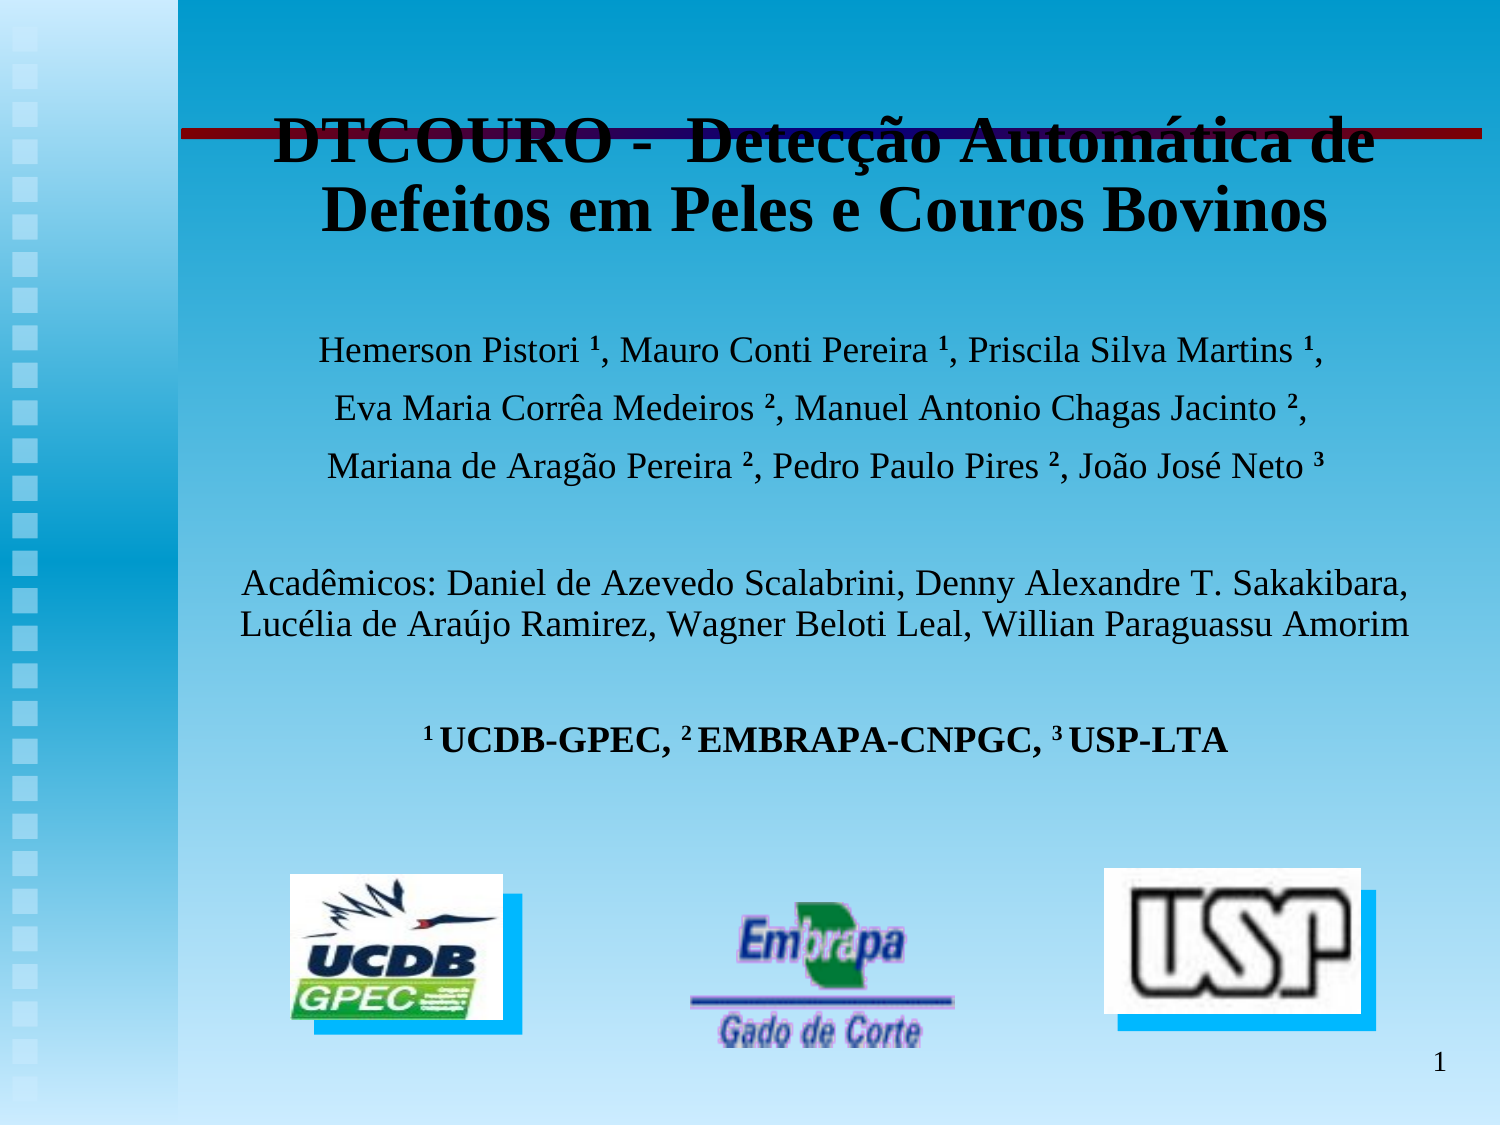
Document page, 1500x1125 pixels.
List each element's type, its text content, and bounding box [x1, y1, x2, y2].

picture [290, 874, 503, 1020]
picture [1104, 868, 1361, 1014]
subtitle DTCOURO - Detecção Automática de Defeitos em Peles e Couros Bovinos Hemerson Pistori 1, Mauro Conti Pereira 1, Priscila Silva Martins 1, Eva Maria Corrêa Medeiros 2, Manuel Antonio Chagas Jacinto 2, Mariana de Aragão Pereira 2, Pedro Paulo Pires 2, João José Neto 3 Acadêmicos: Daniel de Azevedo Scalabrini, Denny Alexandre T. Sakakibara, Lucélia de Araújo Ramirez, Wagner Beloti Leal, Willian Paraguassu Amorim 1 UCDB-GPEC, 2 EMBRAPA-CNPGC, 3 USP-LTA [169, 99, 1483, 1125]
picture [690, 902, 955, 1048]
